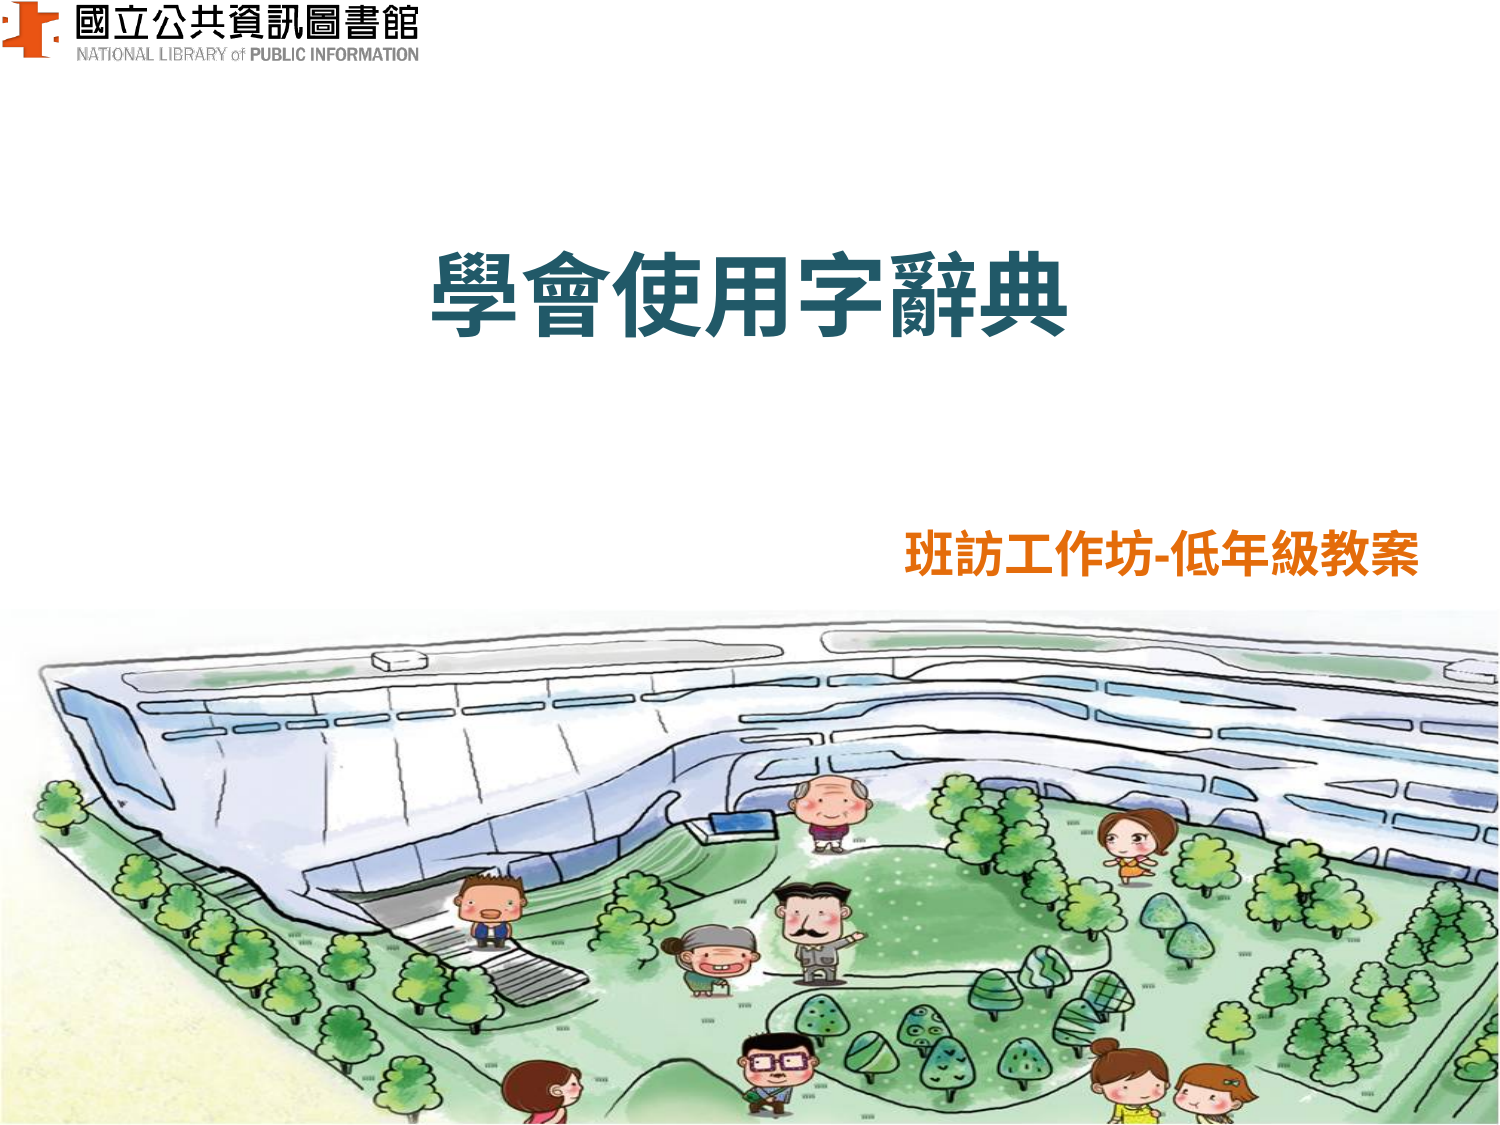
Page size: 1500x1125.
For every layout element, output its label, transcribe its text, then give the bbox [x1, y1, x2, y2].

subtitle 班訪工作坊-低年級教案 [608, 515, 1436, 594]
picture [0, 609, 1500, 1125]
title 學會使用字辭典 [112, 172, 1388, 414]
picture [0, 0, 420, 62]
